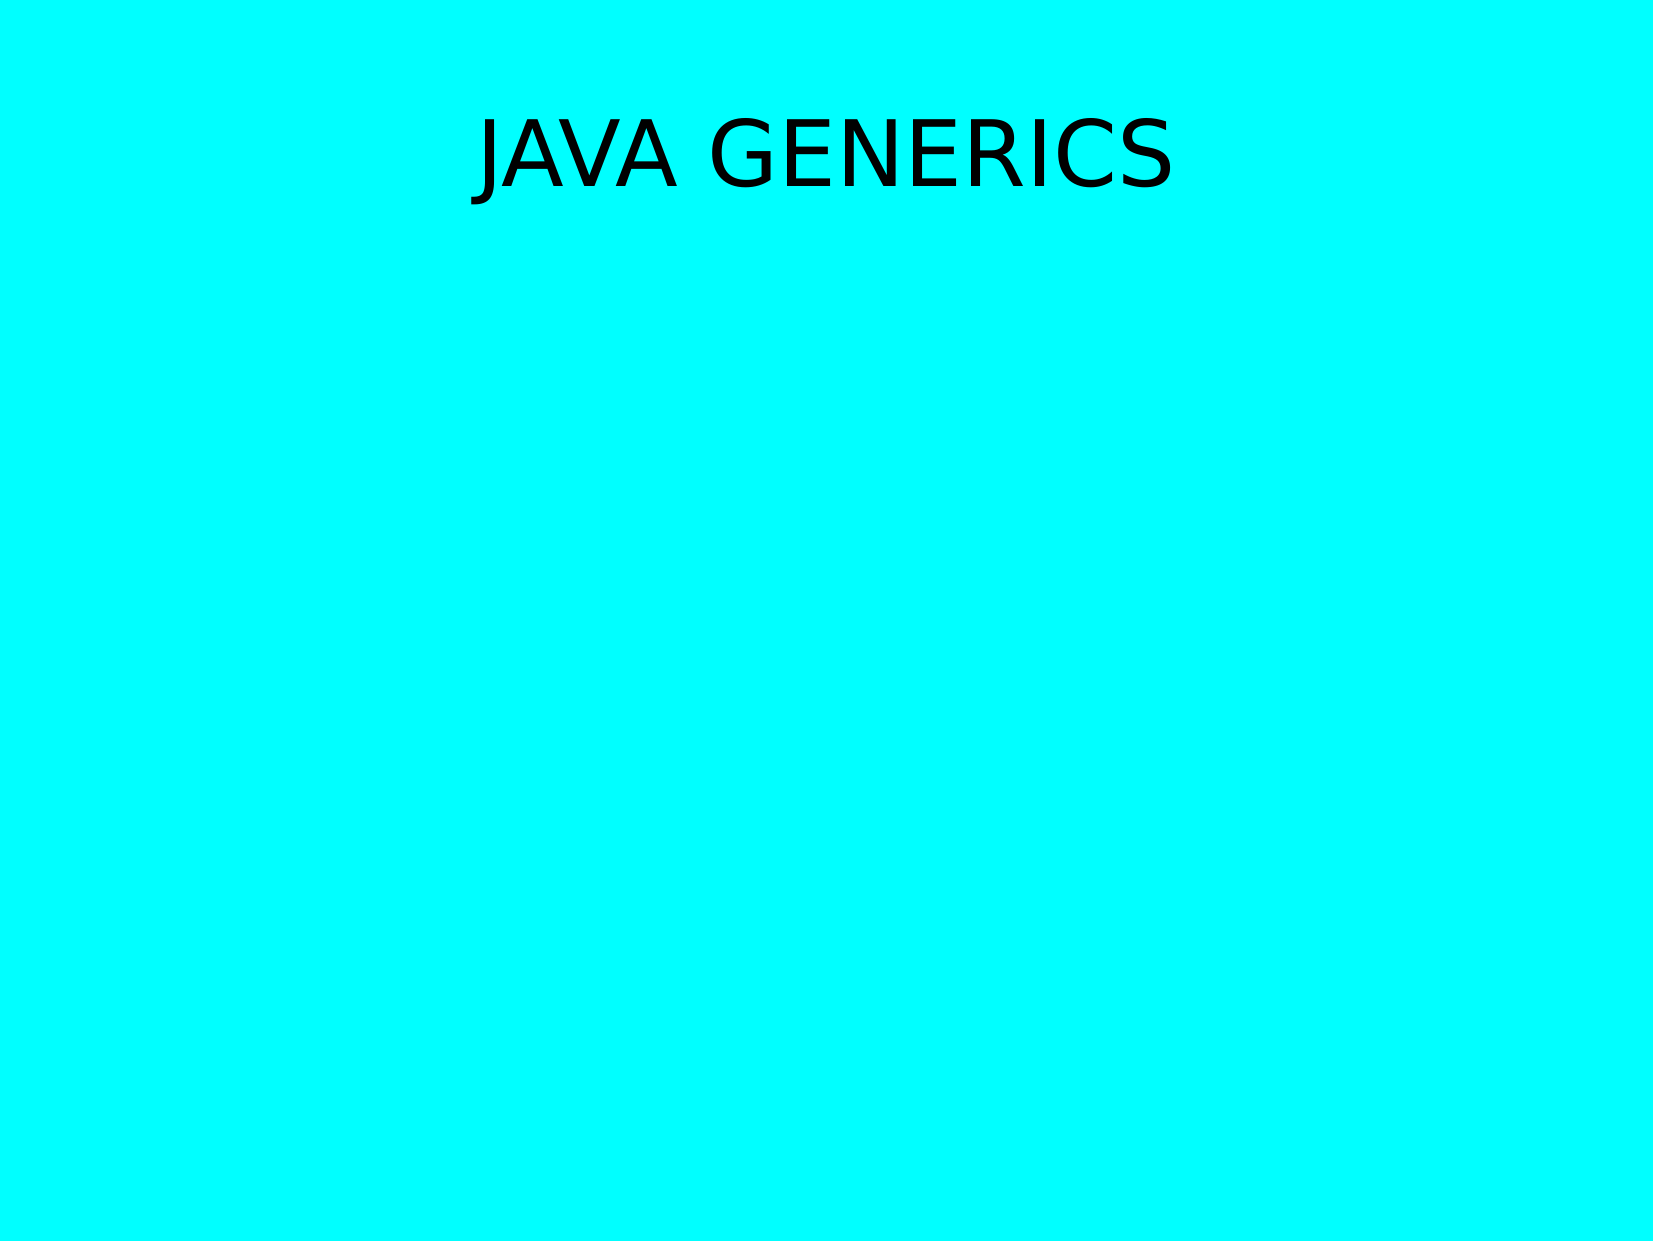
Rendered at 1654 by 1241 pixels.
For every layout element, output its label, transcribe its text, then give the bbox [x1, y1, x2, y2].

title JAVA GENERICS [82, 45, 1571, 263]
